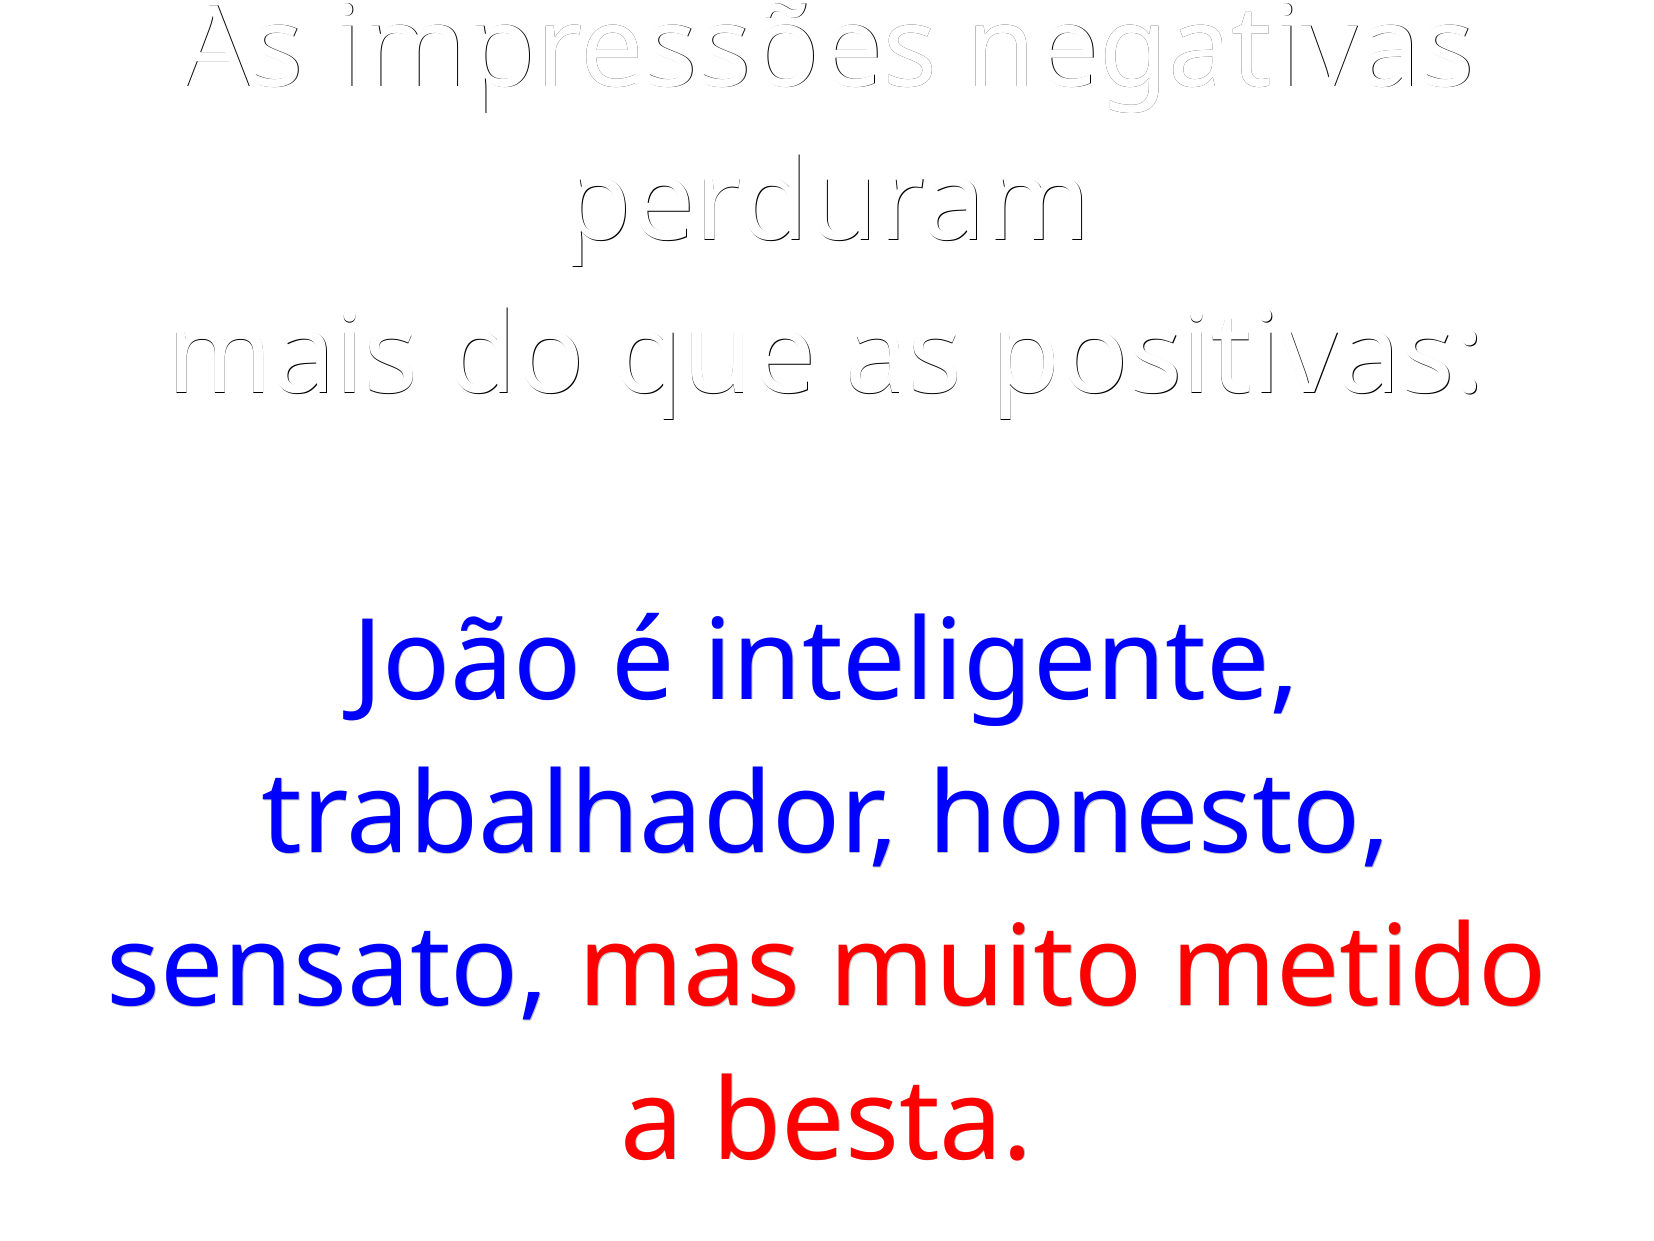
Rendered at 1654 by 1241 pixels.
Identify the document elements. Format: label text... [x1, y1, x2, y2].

subtitle As impressões negativas perduram mais do que as positivas: João é inteligente, trabalhador, honesto, sensato, mas muito metido a besta. [82, 56, 1571, 1103]
